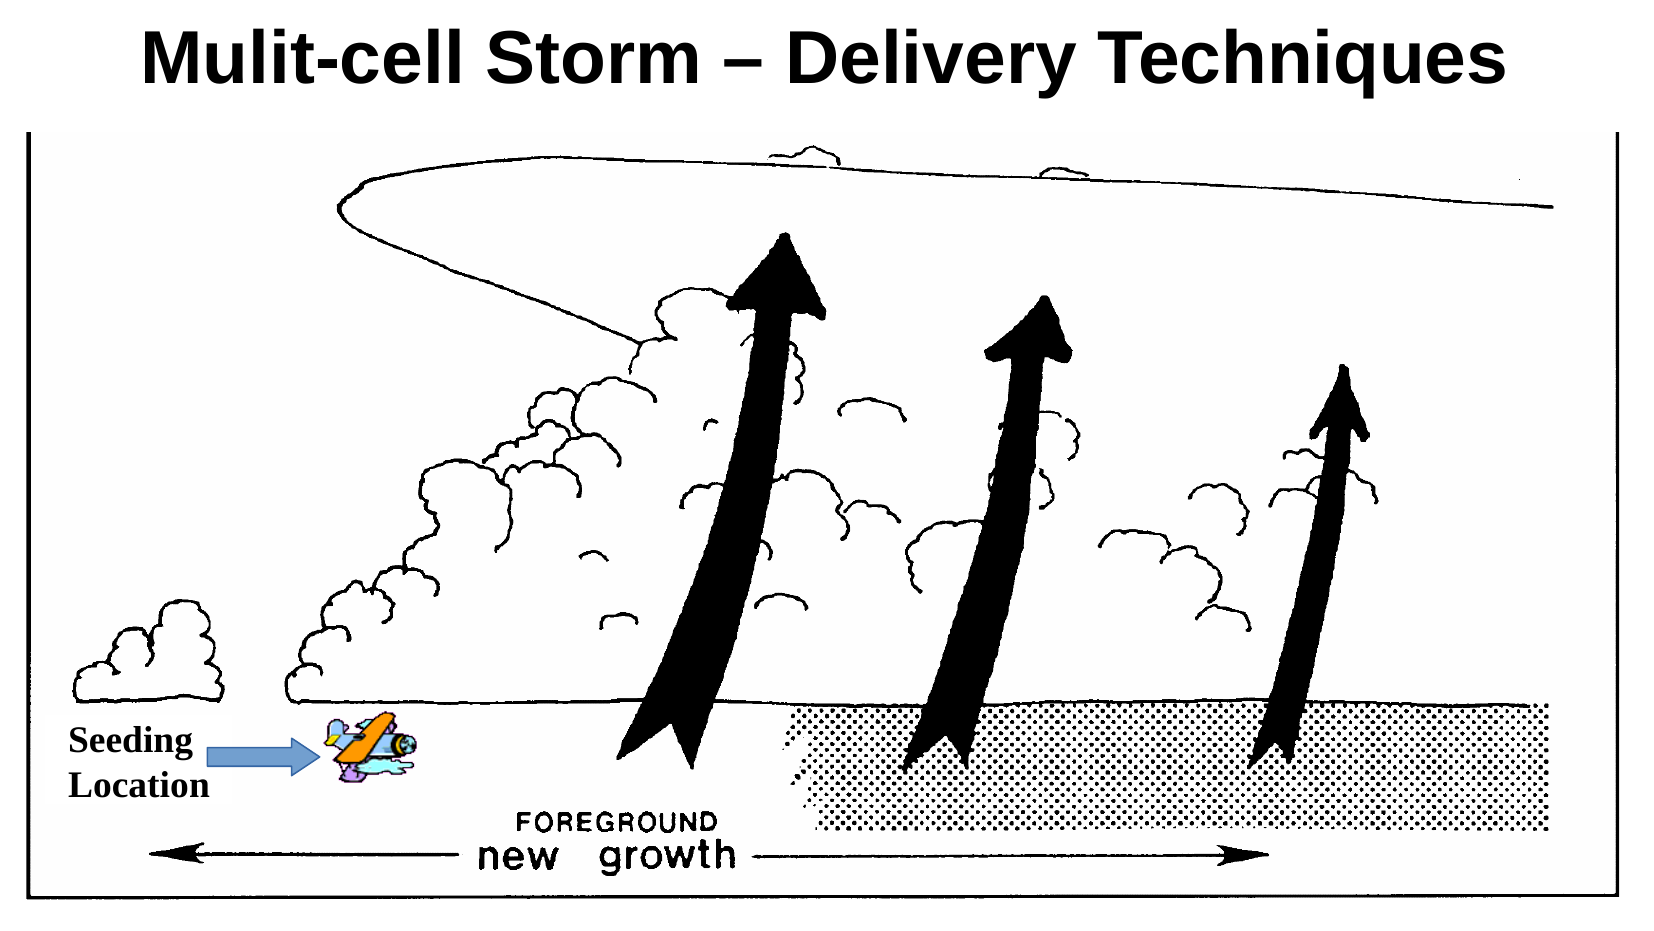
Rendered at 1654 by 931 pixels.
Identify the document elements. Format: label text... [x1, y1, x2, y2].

text_box Seeding Location [45, 714, 233, 805]
text_box [207, 738, 320, 776]
text_box Mulit-cell Storm – Delivery Techniques [0, 0, 1654, 107]
picture [26, 132, 1620, 900]
